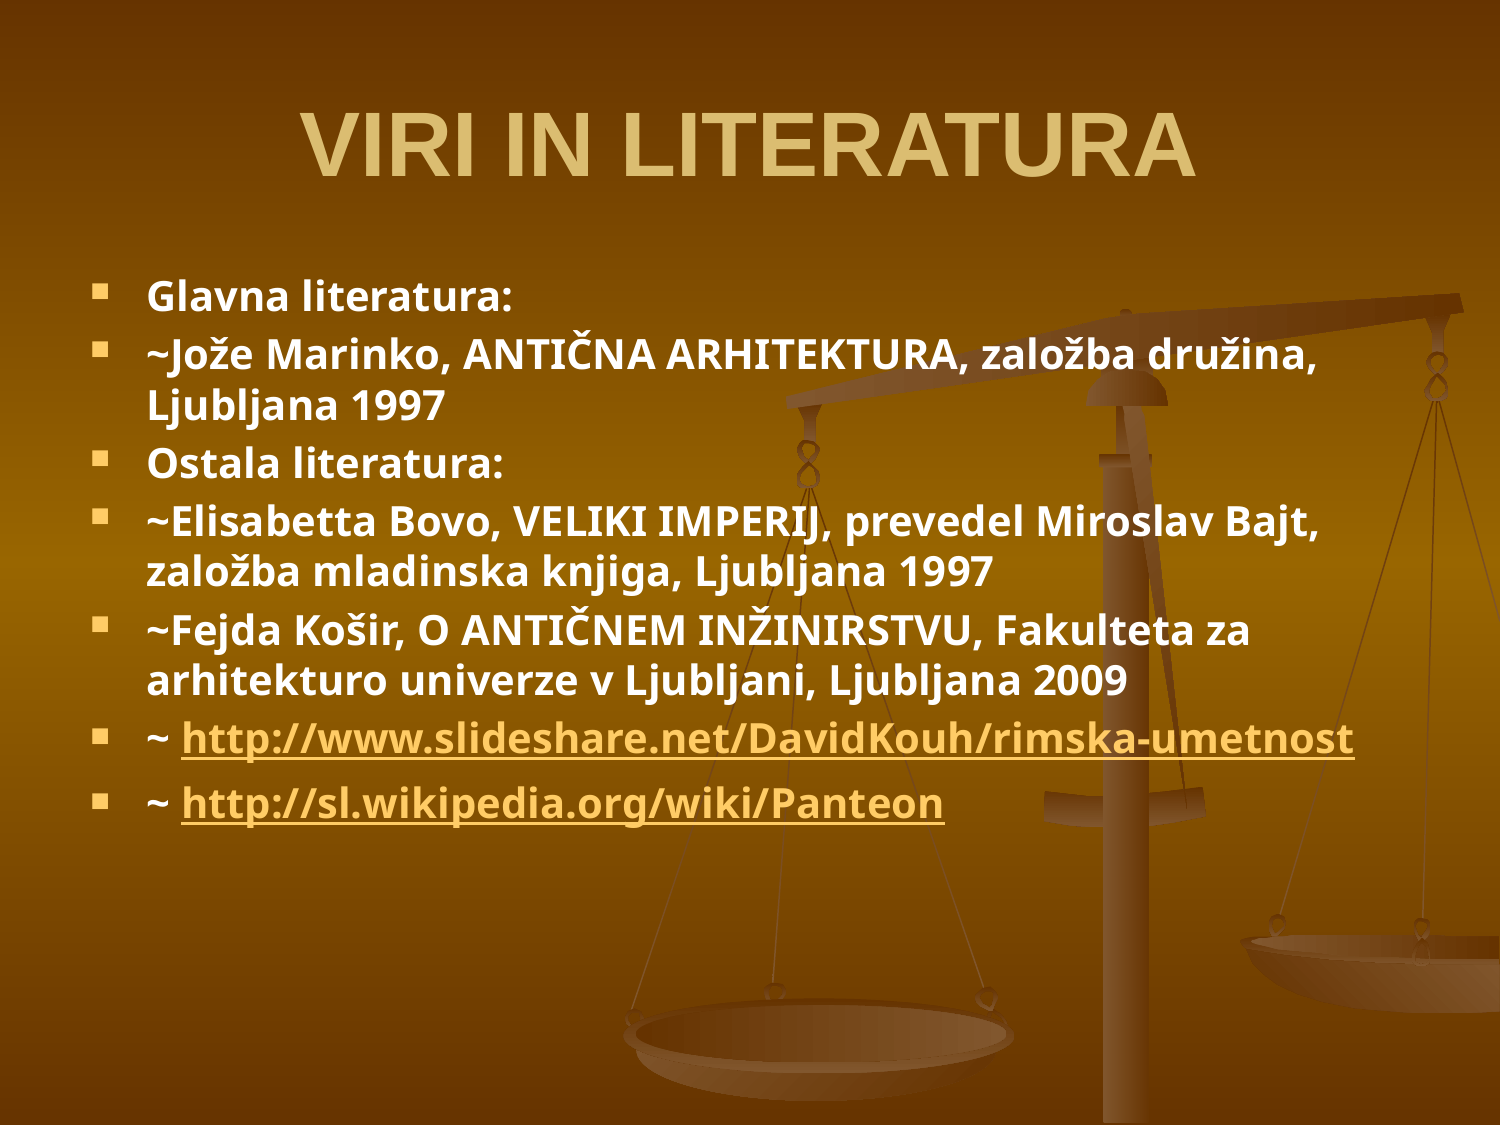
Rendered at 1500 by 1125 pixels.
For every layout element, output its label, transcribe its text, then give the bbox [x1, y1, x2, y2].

title VIRI IN LITERATURA [75, 45, 1425, 234]
list Glavna literatura: ~Jože Marinko, ANTIČNA ARHITEKTURA, založba družina, Ljubljana 1997 Ostala literatura: ~Elisabetta Bovo, VELIKI IMPERIJ, prevedel Miroslav Bajt, založba mladinska knjiga, Ljubljana 1997 ~Fejda Košir, O ANTIČNEM INŽINIRSTVU, Fakulteta za arhitekturo univerze v Ljubljani, Ljubljana 2009 ~ http://www.slideshare.net/DavidKouh/rimska-umetnost ~ http://sl.wikipedia.org/wiki/Panteon [75, 262, 1425, 1006]
